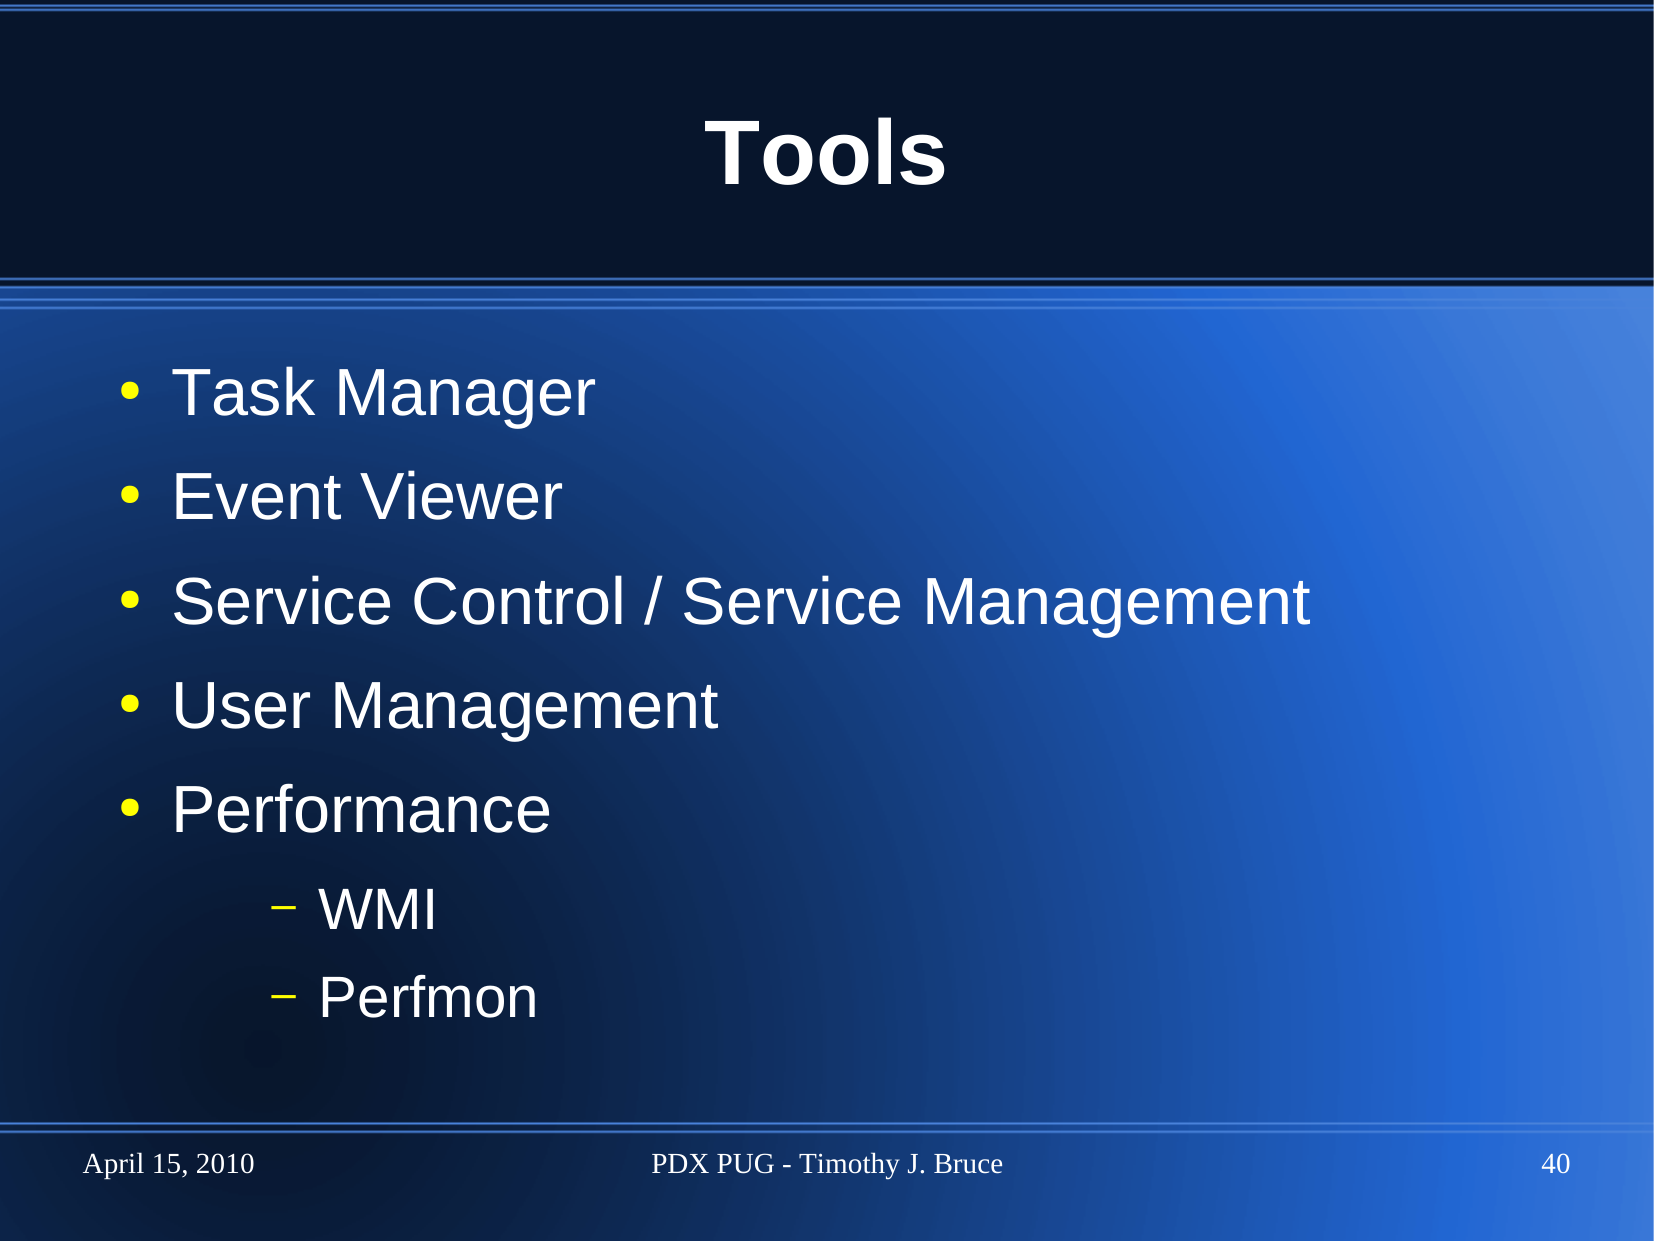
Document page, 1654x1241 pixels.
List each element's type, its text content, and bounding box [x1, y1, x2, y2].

list Task Manager Event Viewer Service Control / Service Management User Management Performance WMI Perfmon [82, 355, 1571, 1159]
title Tools [82, 56, 1571, 250]
picture [0, 0, 1654, 1241]
